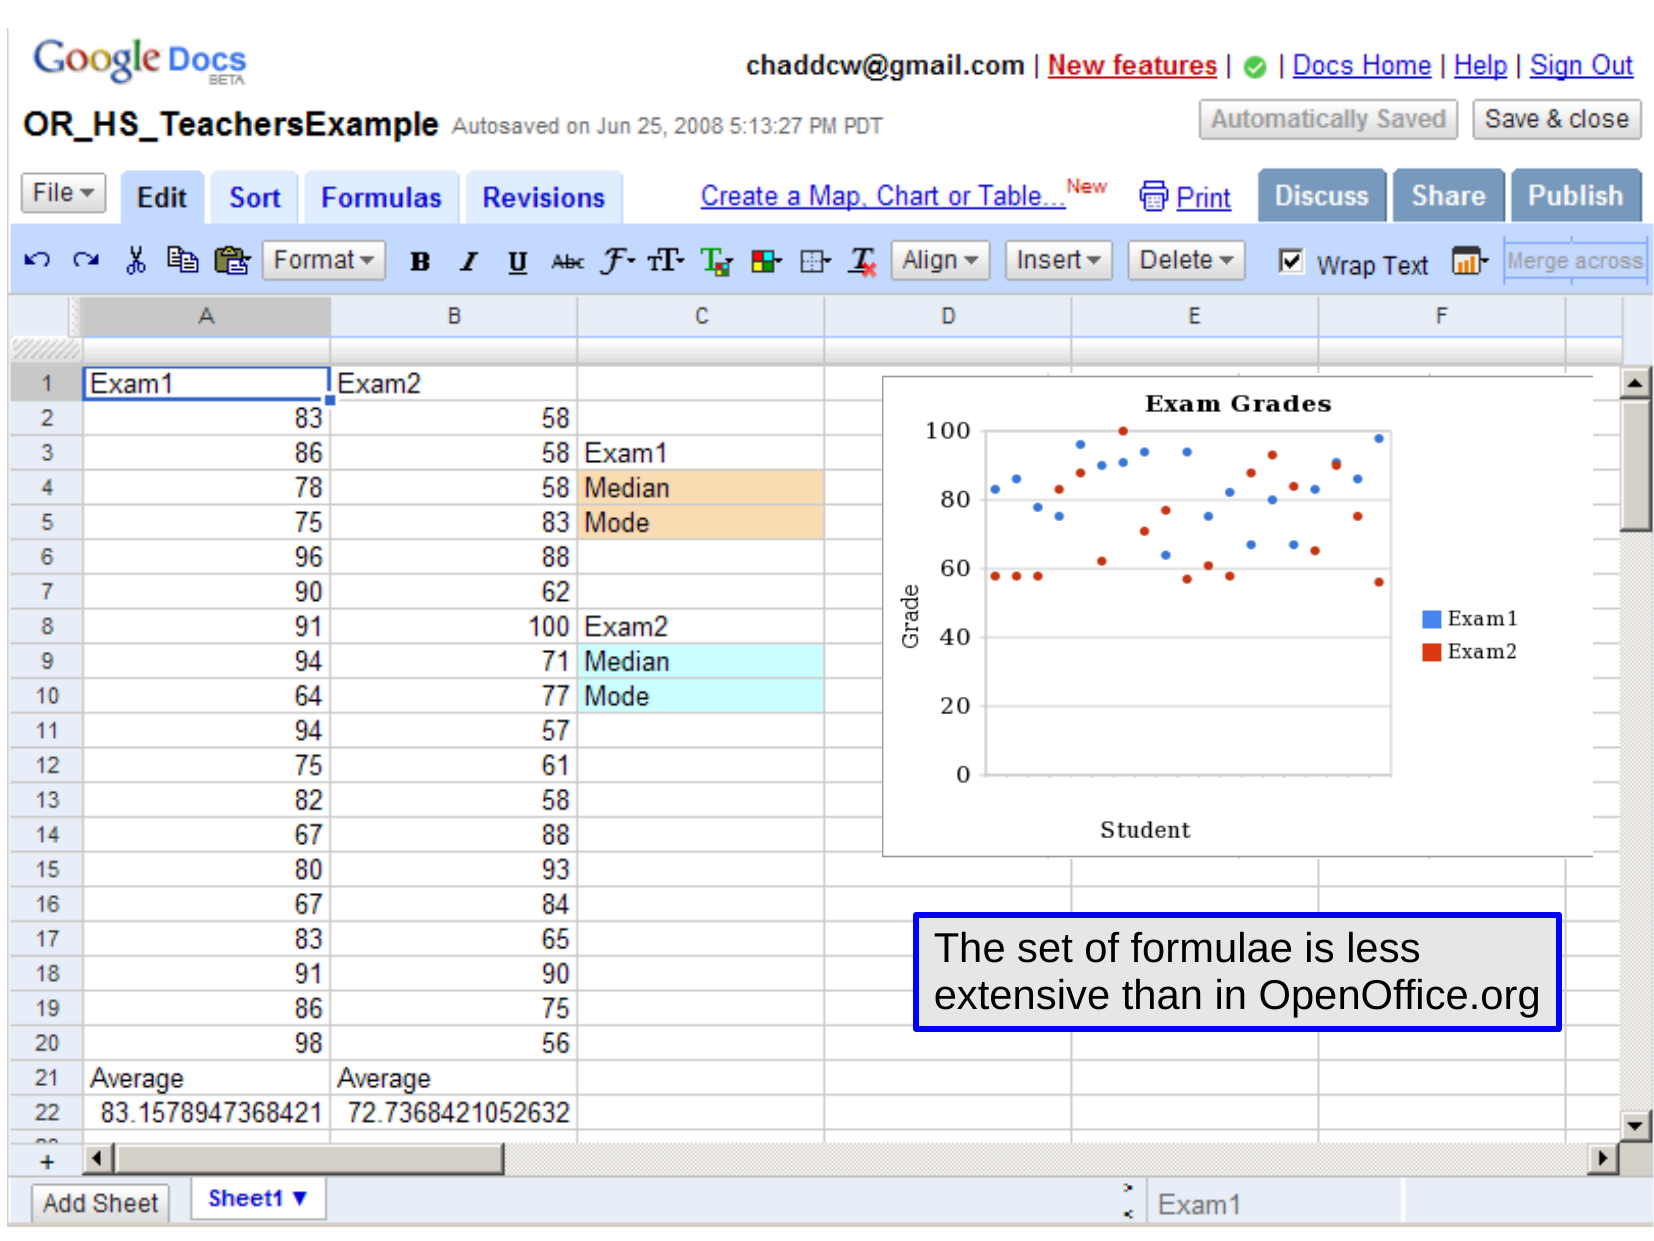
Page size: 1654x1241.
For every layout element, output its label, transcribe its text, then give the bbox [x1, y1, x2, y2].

text_box The set of formulae is less extensive than in OpenOffice.org [915, 914, 1559, 1030]
picture [7, 28, 1654, 1227]
